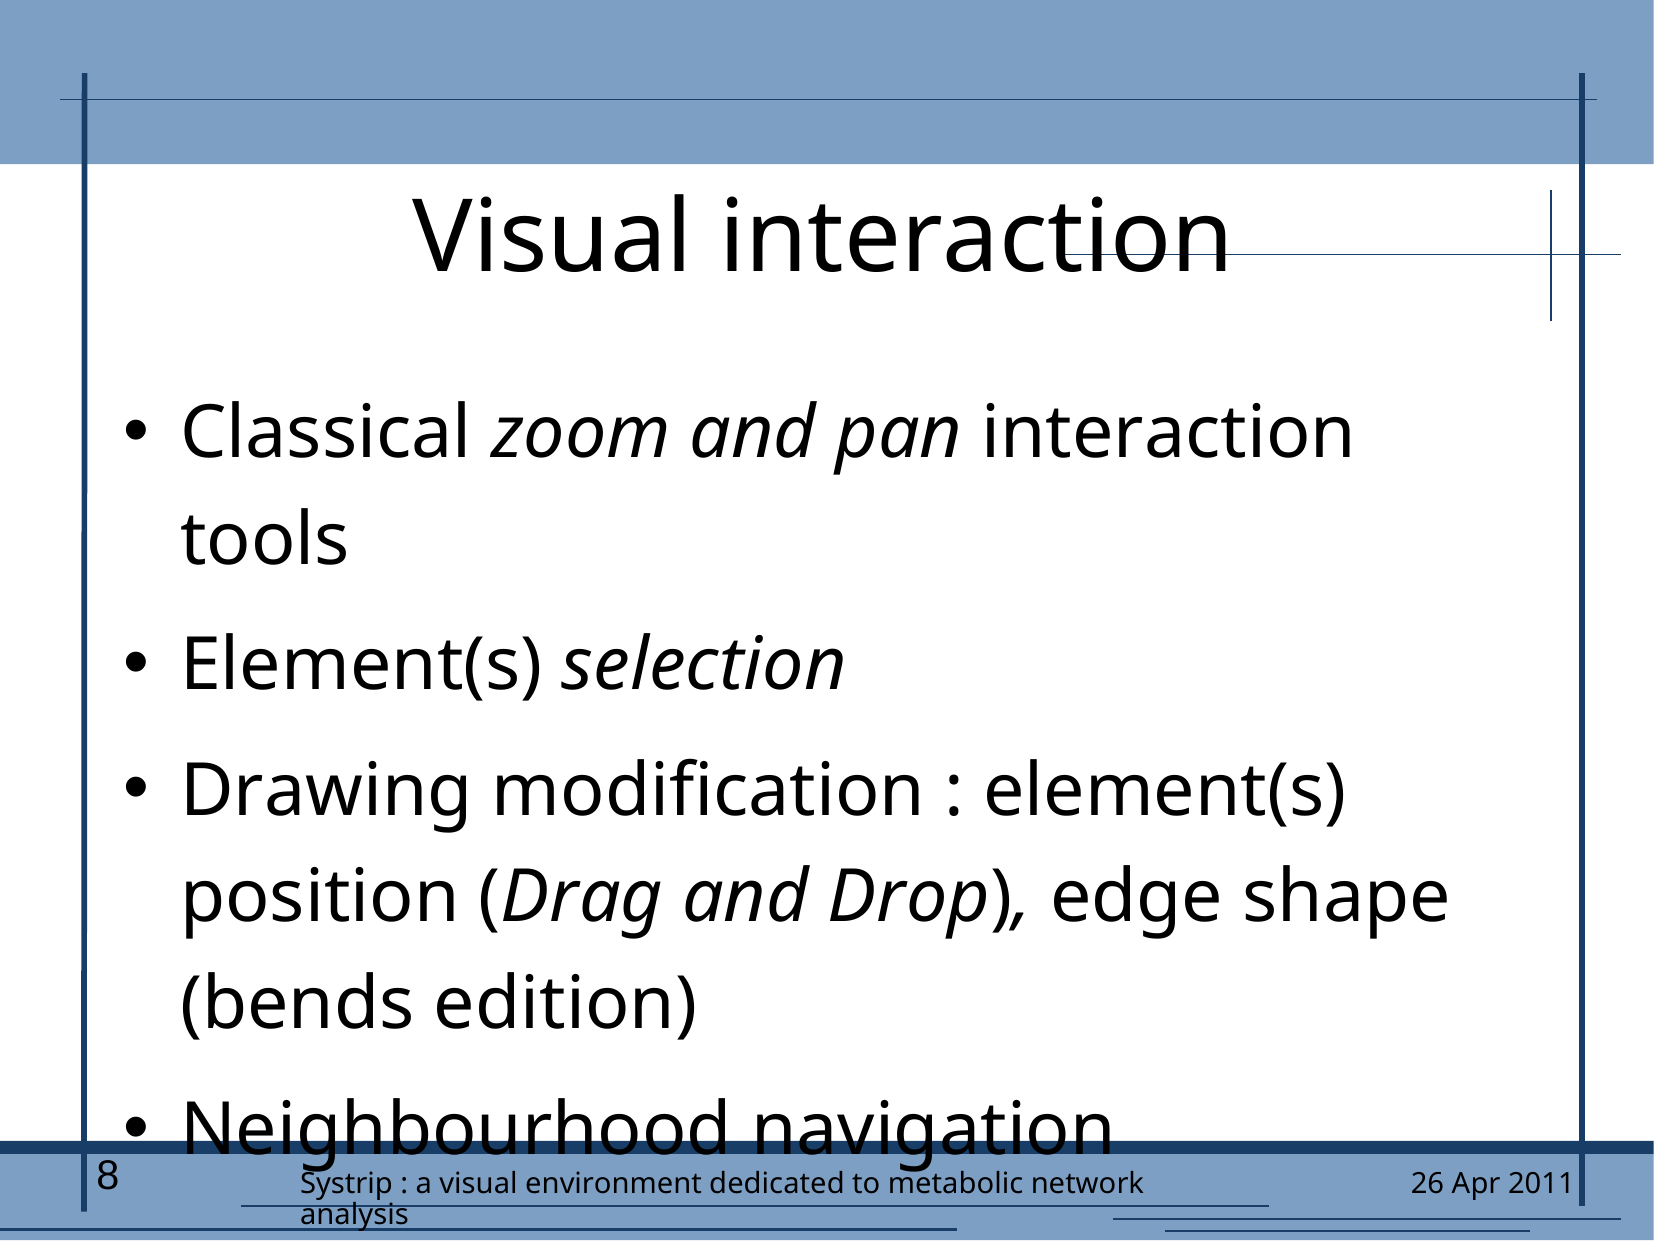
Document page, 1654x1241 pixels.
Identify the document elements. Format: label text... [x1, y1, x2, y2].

title Visual interaction [117, 124, 1530, 332]
list Classical zoom and pan interaction tools Element(s) selection Drawing modification : element(s) position (Drag and Drop), edge shape (bends edition) Neighbourhood navigation [124, 372, 1537, 1104]
